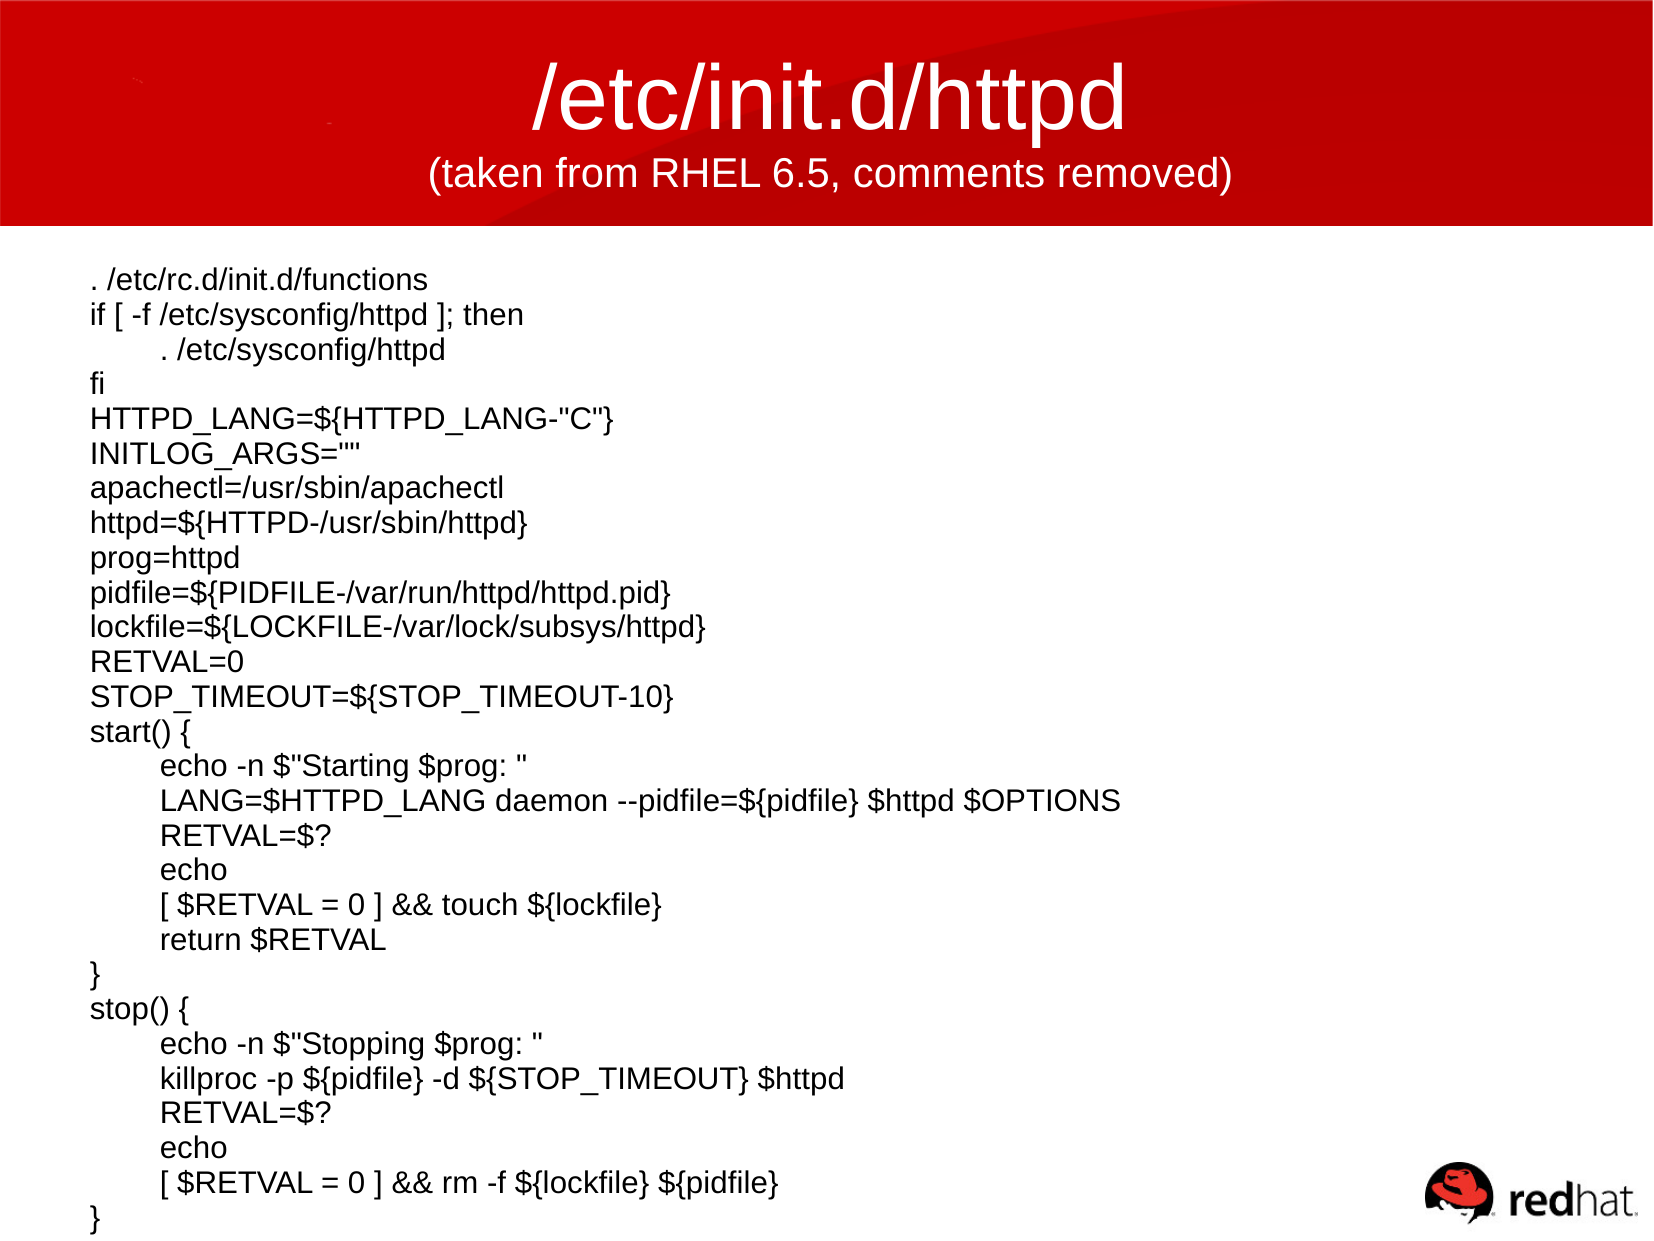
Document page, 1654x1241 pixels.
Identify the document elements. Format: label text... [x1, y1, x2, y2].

title /etc/init.d/httpd (taken from RHEL 6.5, comments removed) [86, 17, 1576, 226]
picture [0, 0, 1653, 226]
picture [1486, 1162, 1638, 1232]
text_box . /etc/rc.d/init.d/functions if [ -f /etc/sysconfig/httpd ]; then . /etc/sysconfig/httpd fi HTTPD_LANG=${HTTPD_LANG-"C"} INITLOG_ARGS="" apachectl=/usr/sbin/apachectl httpd=${HTTPD-/usr/sbin/httpd} prog=httpd pidfile=${PIDFILE-/var/run/httpd/httpd.pid} lockfile=${LOCKFILE-/var/lock/subsys/httpd} RETVAL=0 STOP_TIMEOUT=${STOP_TIMEOUT-10} start() { echo -n $"Starting $prog: " LANG=$HTTPD_LANG daemon --pidfile=${pidfile} $httpd $OPTIONS RETVAL=$? echo [ $RETVAL = 0 ] && touch ${lockfile} return $RETVAL } stop() { echo -n $"Stopping $prog: " killproc -p ${pidfile} -d ${STOP_TIMEOUT} $httpd RETVAL=$? echo [ $RETVAL = 0 ] && rm -f ${lockfile} ${pidfile} } [75, 255, 1486, 1241]
